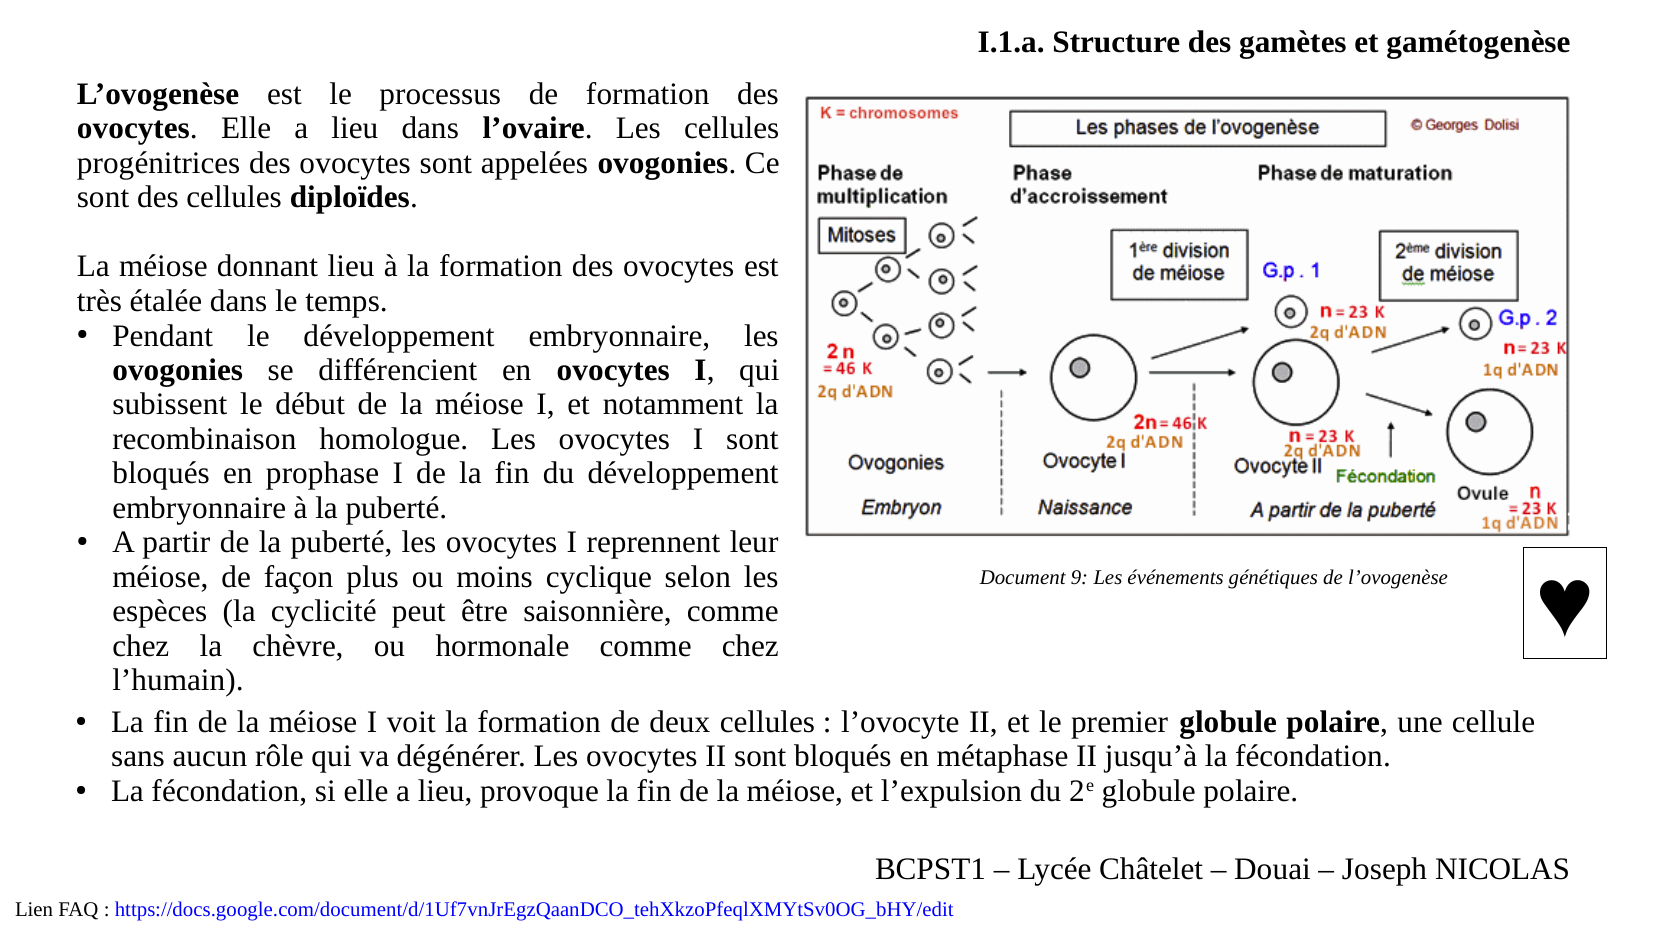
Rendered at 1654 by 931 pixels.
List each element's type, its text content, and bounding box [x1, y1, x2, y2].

text_box ♥ [1523, 547, 1607, 659]
text_box L’ovogenèse est le processus de formation des ovocytes. Elle a lieu dans l’ovaire. Les cellules progénitrices des ovocytes sont appelées ovogonies. Ce sont des cellules diploïdes. La méiose donnant lieu à la formation des ovocytes est très étalée dans le temps. Pendant le développement embryonnaire, les ovogonies se différencient en ovocytes I, qui subissent le début de la méiose I, et notamment la recombinaison homologue. Les ovocytes I sont bloqués en prophase I de la fin du développement embryonnaire à la puberté. A partir de la puberté, les ovocytes I reprennent leur méiose, de façon plus ou moins cyclique selon les espèces (la cyclicité peut être saisonnière, comme chez la chèvre, ou hormonale comme chez l’humain). [76, 76, 780, 670]
text_box BCPST1 – Lycée Châtelet – Douai – Joseph NICOLAS [637, 832, 1571, 905]
text_box Lien FAQ : https://docs.google.com/document/d/1Uf7vnJrEgzQaanDCO_tehXkzoPfeqlXMYtSv0OG_bHY/edit [0, 897, 993, 931]
text_box Document 9: Les événements génétiques de l’ovogenèse [874, 539, 1554, 659]
text_box I.1.a. Structure des gamètes et gamétogenèse [401, 5, 1572, 78]
picture [803, 94, 1571, 539]
text_box La fin de la méiose I voit la formation de deux cellules : l’ovocyte II, et le premier globule polaire, une cellule sans aucun rôle qui va dégénérer. Les ovocytes II sont bloqués en métaphase II jusqu’à la fécondation. La fécondation, si elle a lieu, provoque la fin de la méiose, et l’expulsion du 2e globule polaire. [75, 670, 1536, 892]
